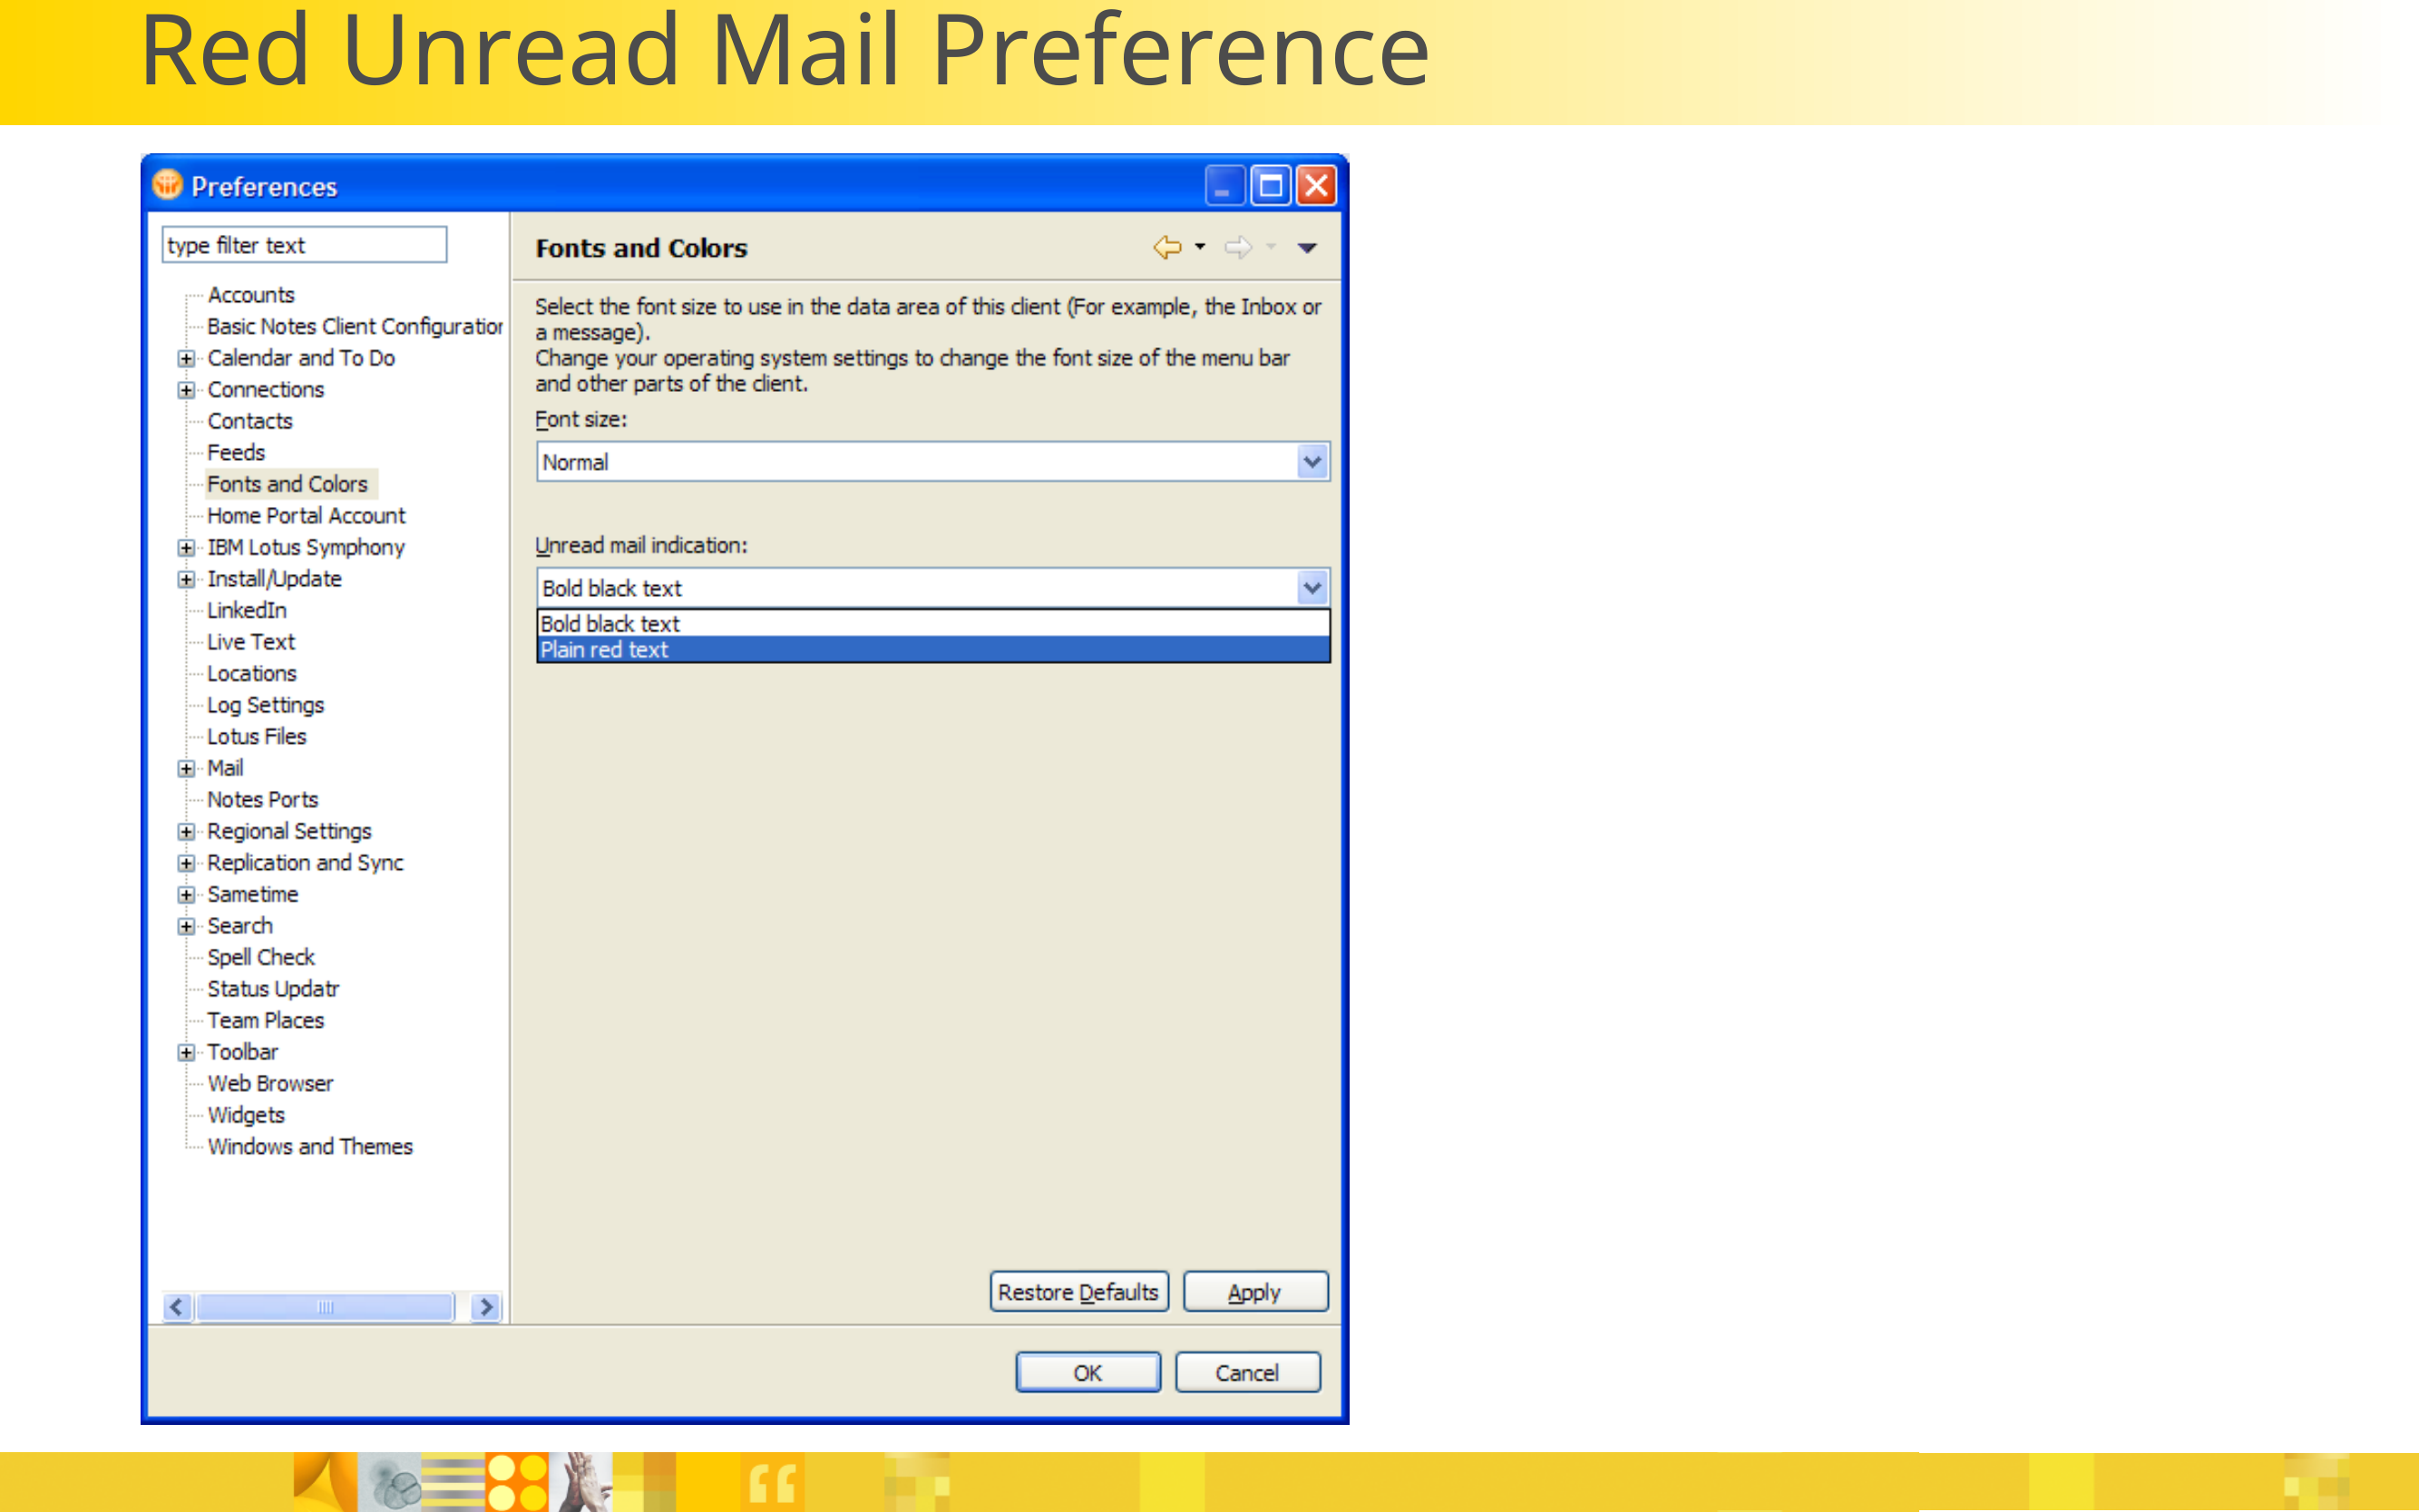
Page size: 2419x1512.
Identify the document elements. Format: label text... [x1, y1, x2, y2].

title Red Unread Mail Preference [137, 2, 2315, 127]
text_box [0, 0, 2419, 125]
picture [0, 1452, 2419, 1512]
picture [141, 153, 1350, 1425]
